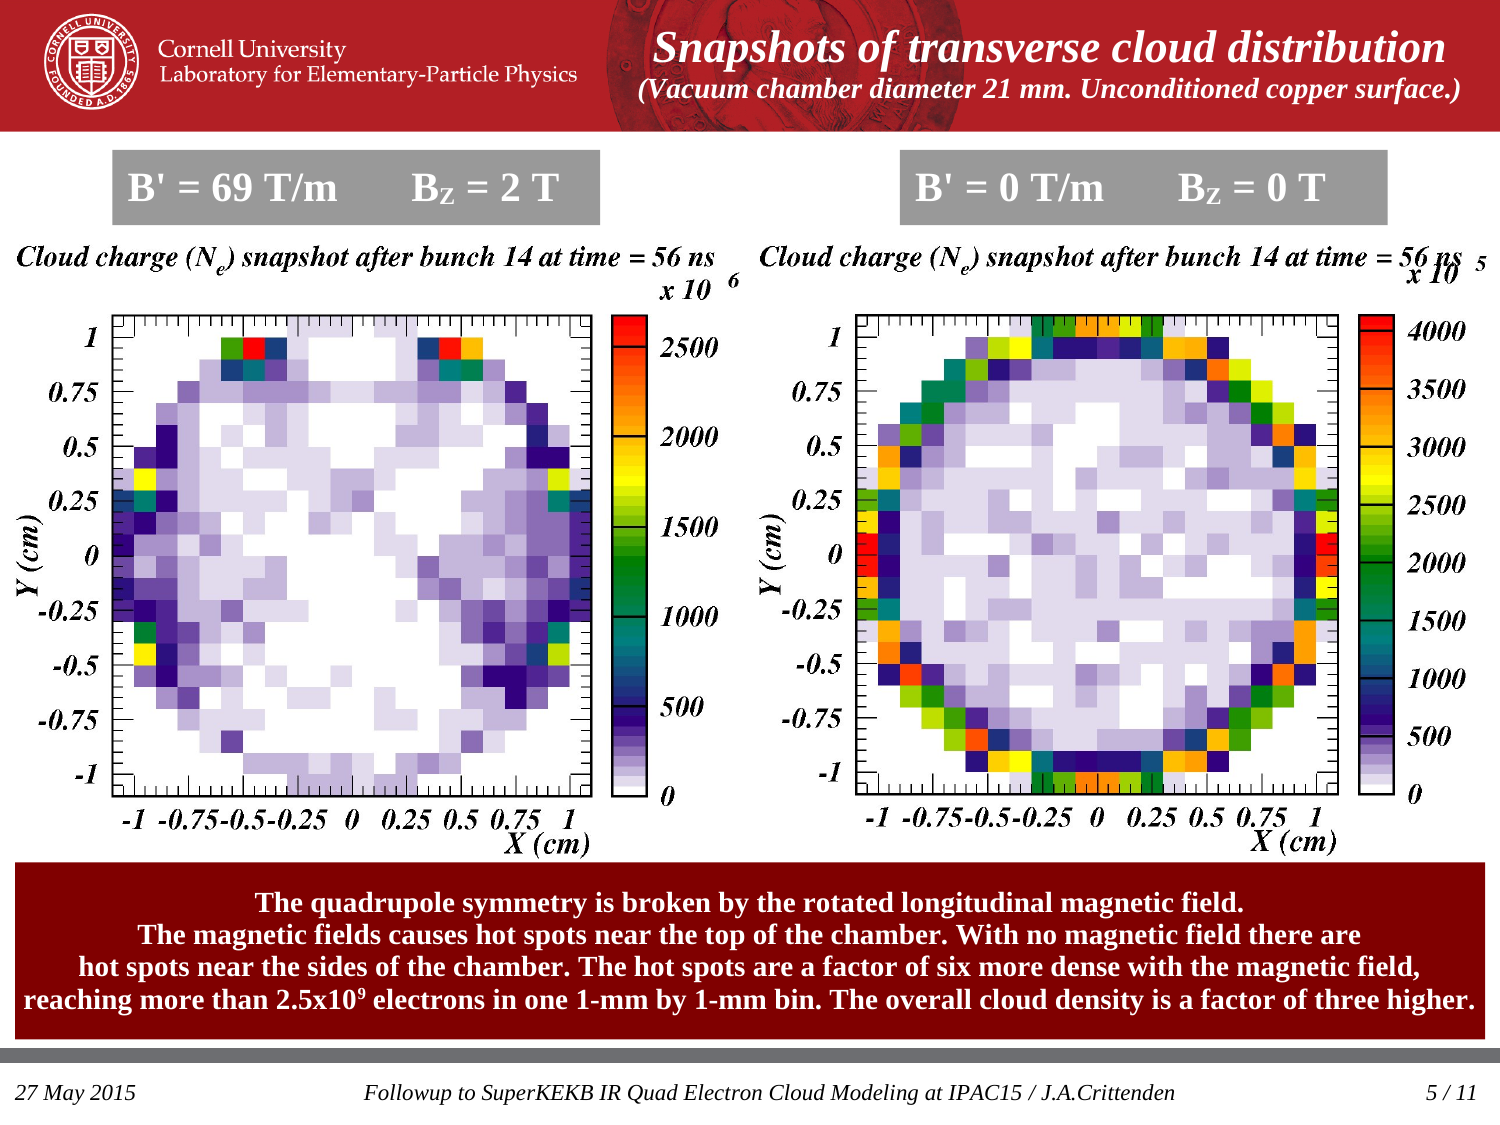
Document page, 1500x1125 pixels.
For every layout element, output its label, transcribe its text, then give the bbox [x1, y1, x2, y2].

text_box B' = 0 T/m BZ = 0 T [899, 149, 1388, 226]
picture [0, 0, 1500, 132]
text_box The quadrupole symmetry is broken by the rotated longitudinal magnetic field. The magnetic fields causes hot spots near the top of the chamber. With no magnetic field there are hot spots near the sides of the chamber. The hot spots are a factor of six more dense with the magnetic field, reaching more than 2.5x109 electrons in one 1-mm by 1-mm bin. The overall cloud density is a factor of three higher. [15, 862, 1486, 1040]
text_box B' = 69 T/m BZ = 2 T [112, 149, 601, 226]
title Snapshots of transverse cloud distribution (Vacuum chamber diameter 21 mm. Unconditioned copper surface.) [600, 7, 1500, 121]
picture [0, 239, 1500, 860]
